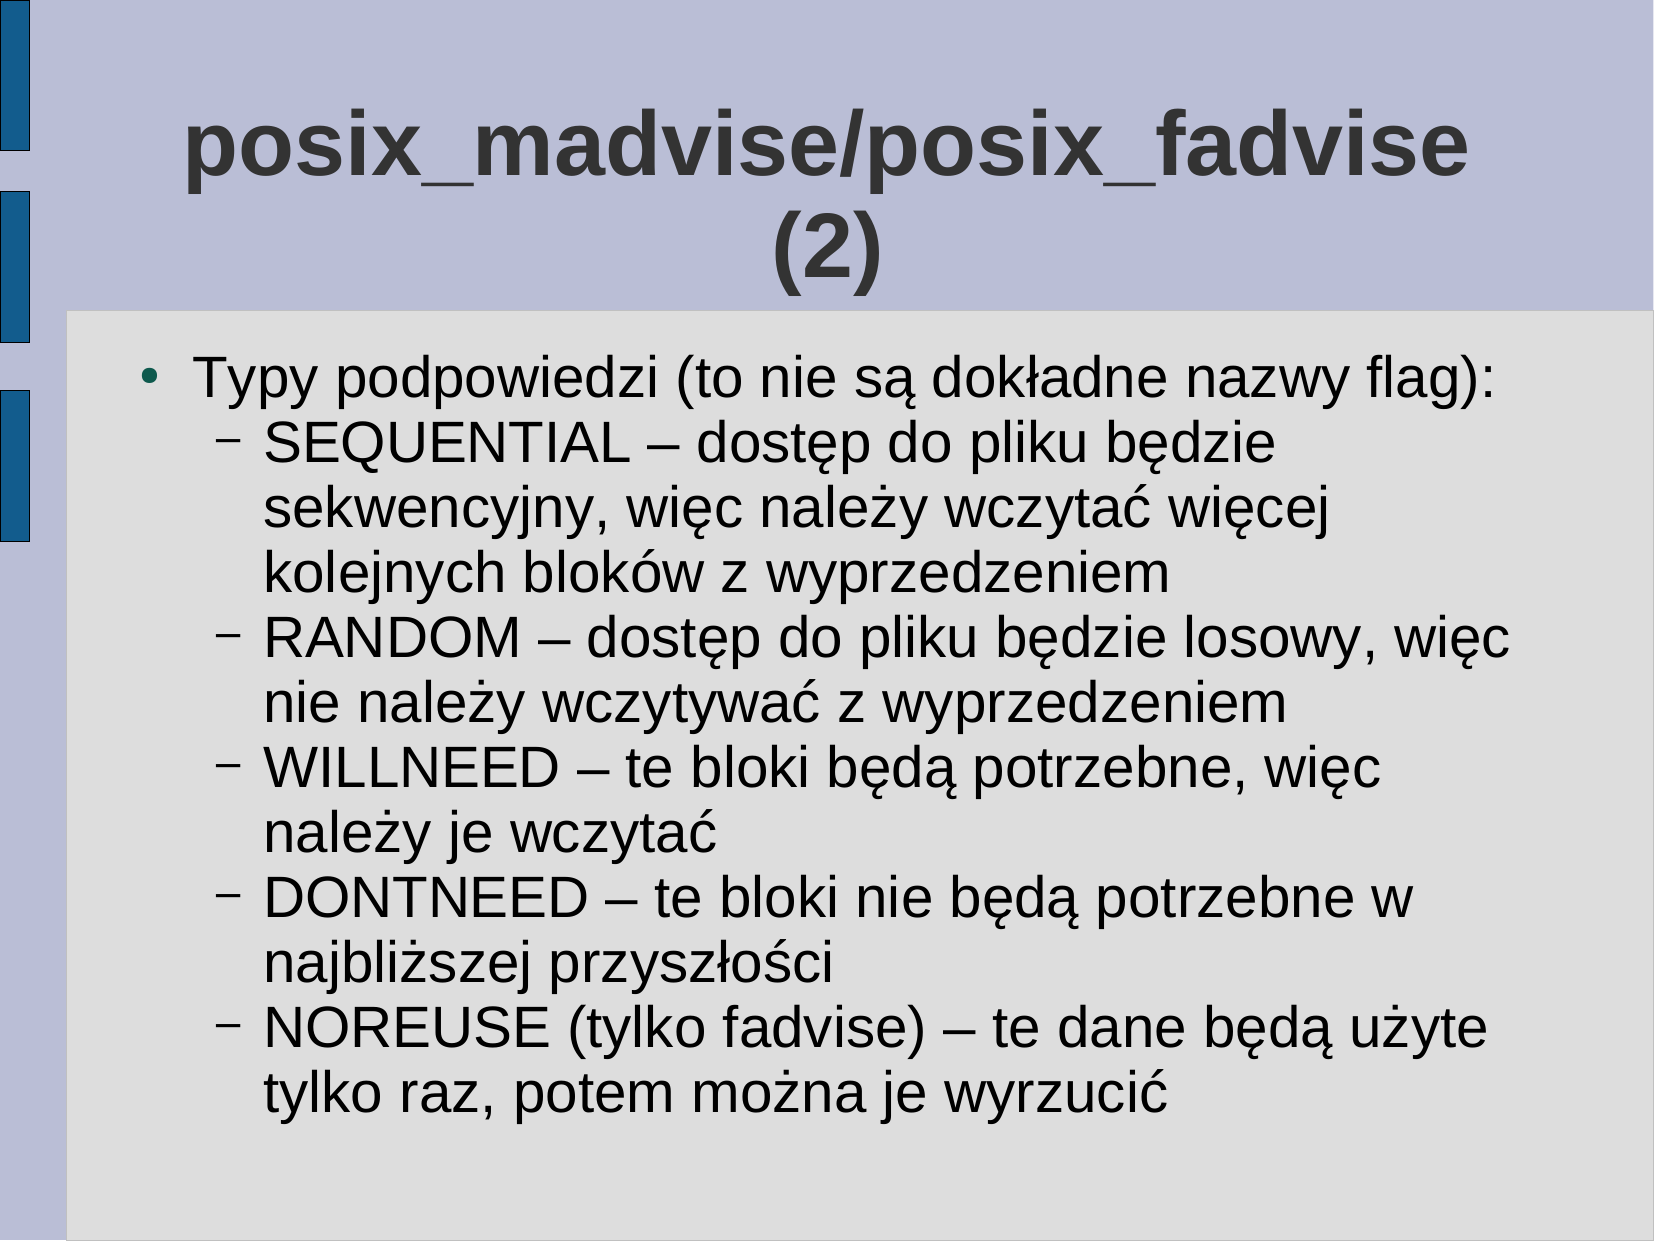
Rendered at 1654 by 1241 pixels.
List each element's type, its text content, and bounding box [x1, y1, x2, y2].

list Typy podpowiedzi (to nie są dokładne nazwy flag): SEQUENTIAL – dostęp do pliku będzie sekwencyjny, więc należy wczytać więcej kolejnych bloków z wyprzedzeniem RANDOM – dostęp do pliku będzie losowy, więc nie należy wczytywać z wyprzedzeniem WILLNEED – te bloki będą potrzebne, więc należy je wczytać DONTNEED – te bloki nie będą potrzebne w najbliższej przyszłości NOREUSE (tylko fadvise) – te dane będą użyte tylko raz, potem można je wyrzucić [121, 344, 1534, 1216]
title posix_madvise/posix_fadvise (2) [121, 91, 1534, 299]
